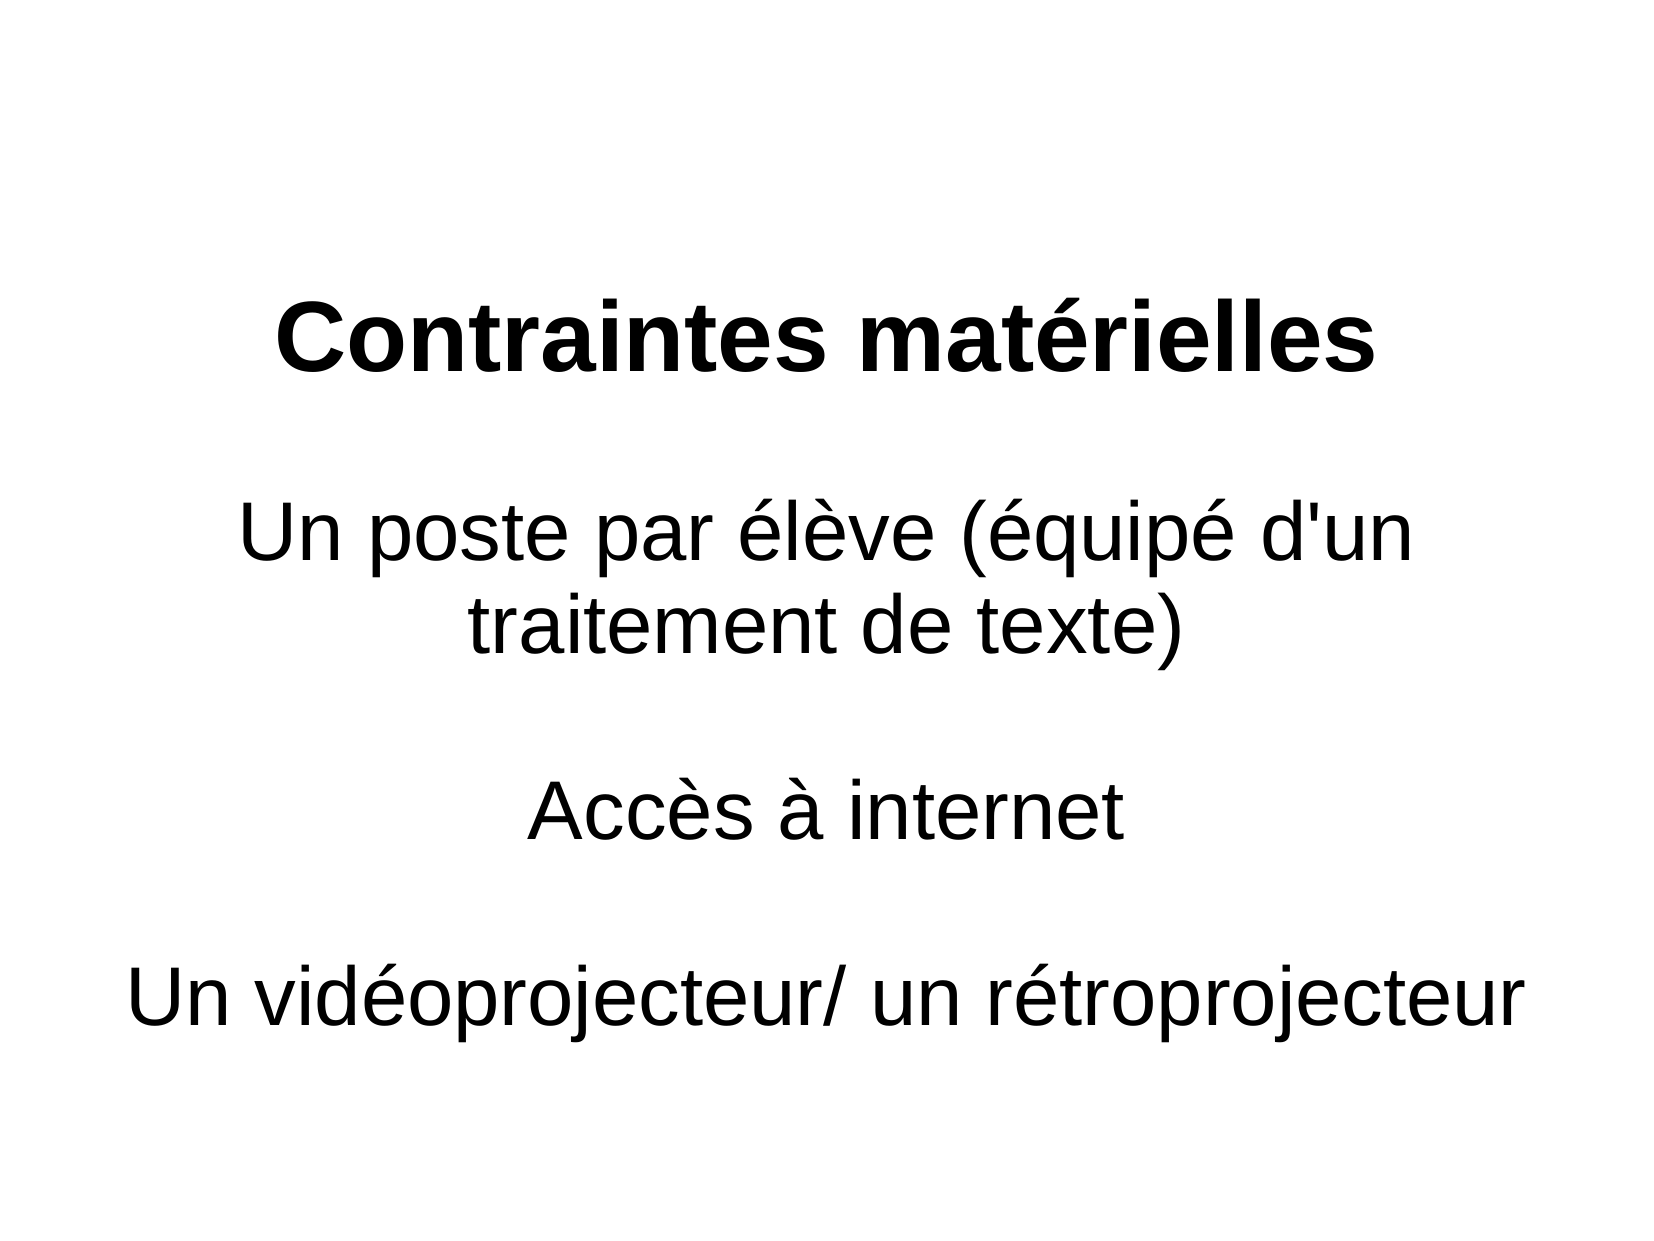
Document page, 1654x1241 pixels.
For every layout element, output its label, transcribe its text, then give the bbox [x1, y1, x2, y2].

subtitle Contraintes matérielles Un poste par élève (équipé d'un traitement de texte) Accès à internet Un vidéoprojecteur/ un rétroprojecteur [82, 280, 1571, 1119]
